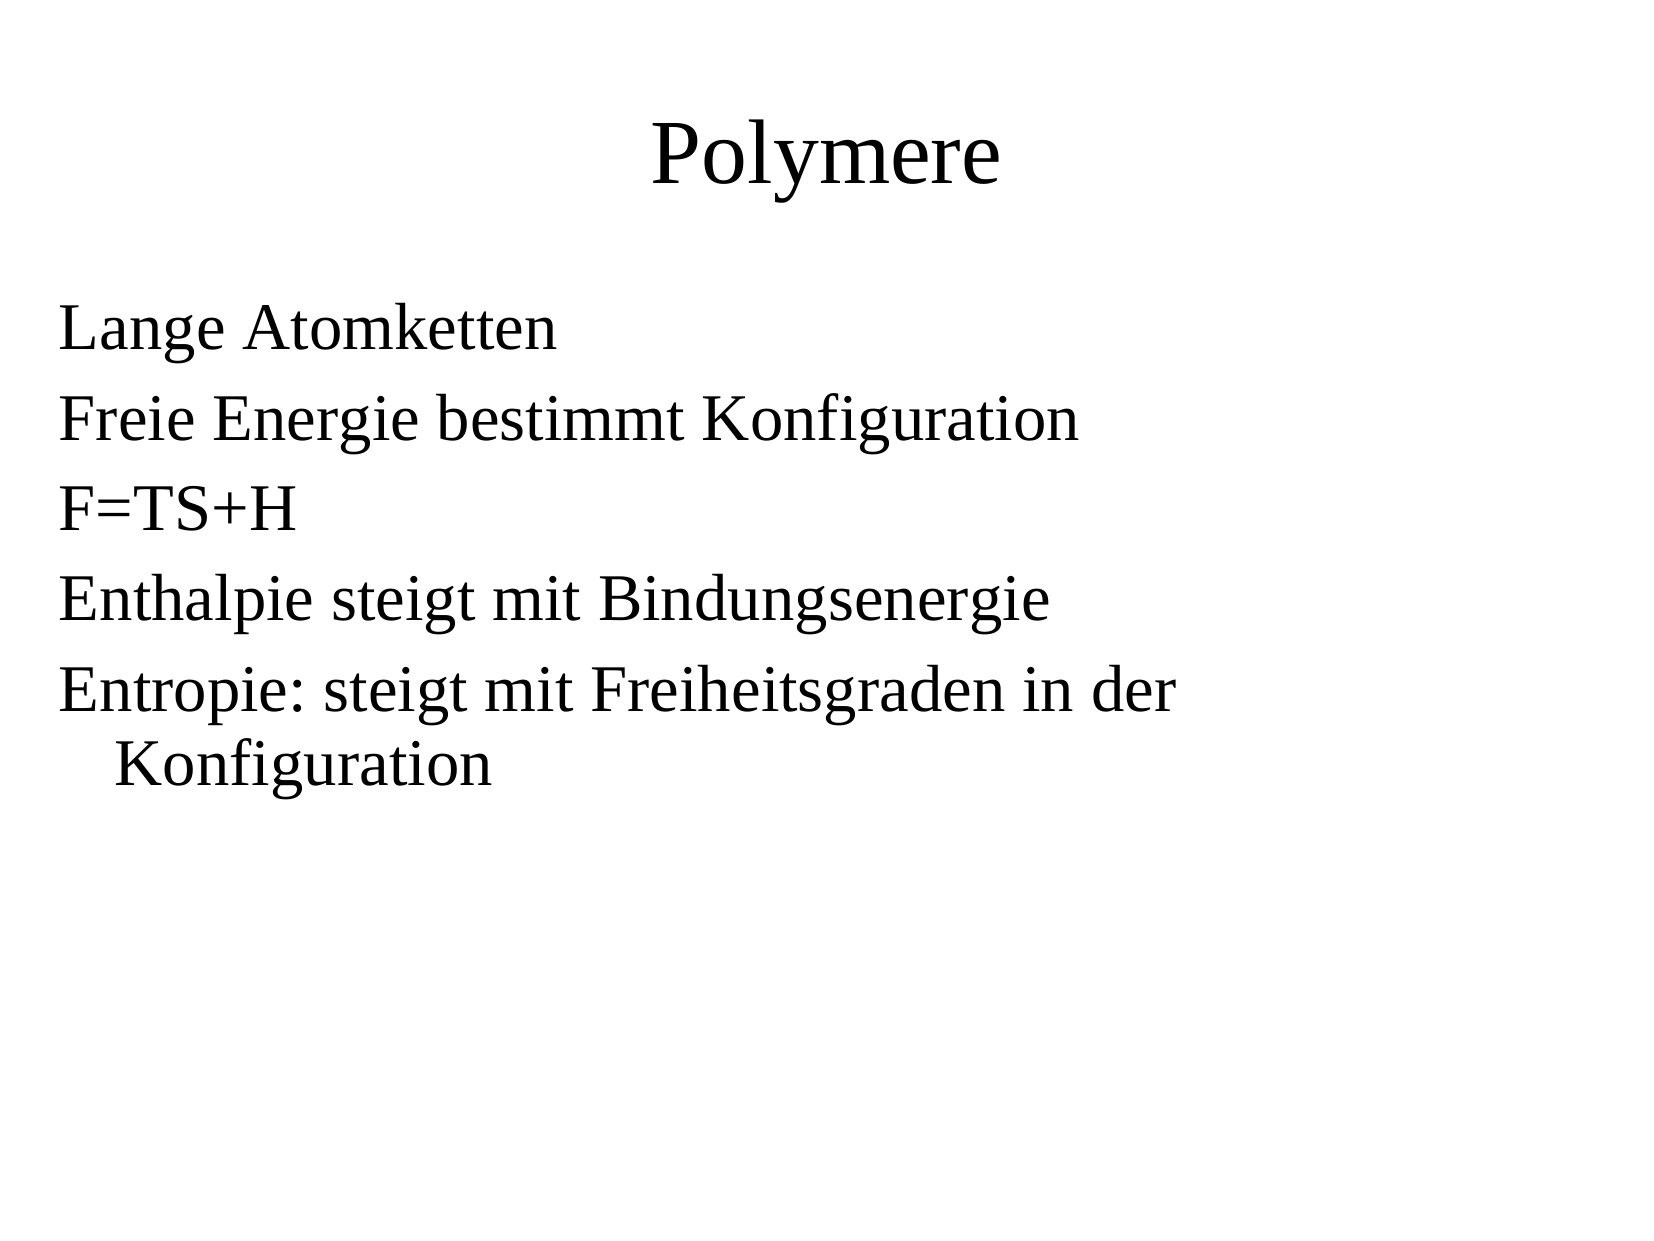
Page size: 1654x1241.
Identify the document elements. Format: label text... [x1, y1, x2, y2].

title Polymere [82, 49, 1571, 257]
chart [774, 592, 893, 652]
list Lange Atomketten Freie Energie bestimmt Konfiguration F=TS+H Enthalpie steigt mit Bindungsenergie Entropie: steigt mit Freiheitsgraden in der Konfiguration [59, 290, 1572, 1094]
